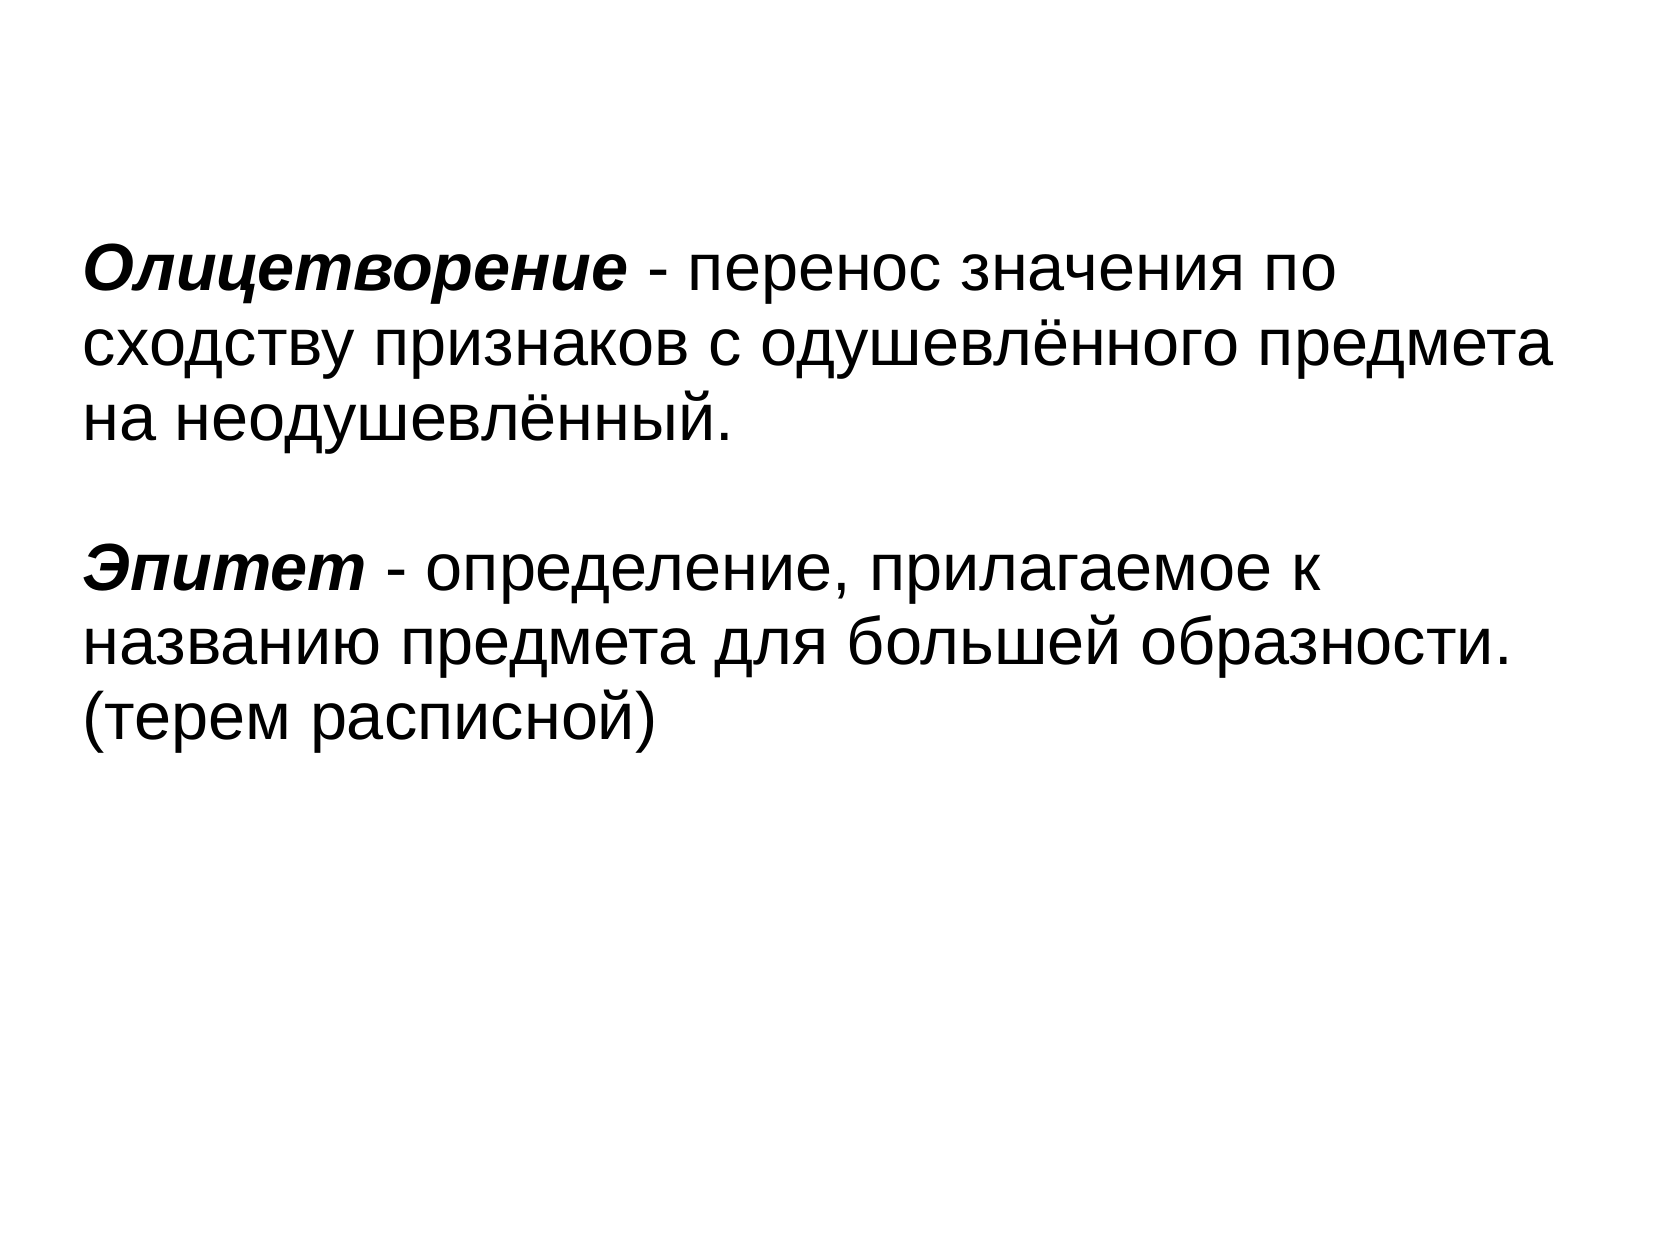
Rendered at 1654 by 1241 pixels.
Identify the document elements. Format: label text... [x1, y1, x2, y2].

subtitle Олицетворение - перенос значения по сходству признаков с одушевлённого предмета на неодушевлённый. Эпитет - определение, прилагаемое к названию предмета для большей образности. (терем расписной) [82, 49, 1571, 1010]
